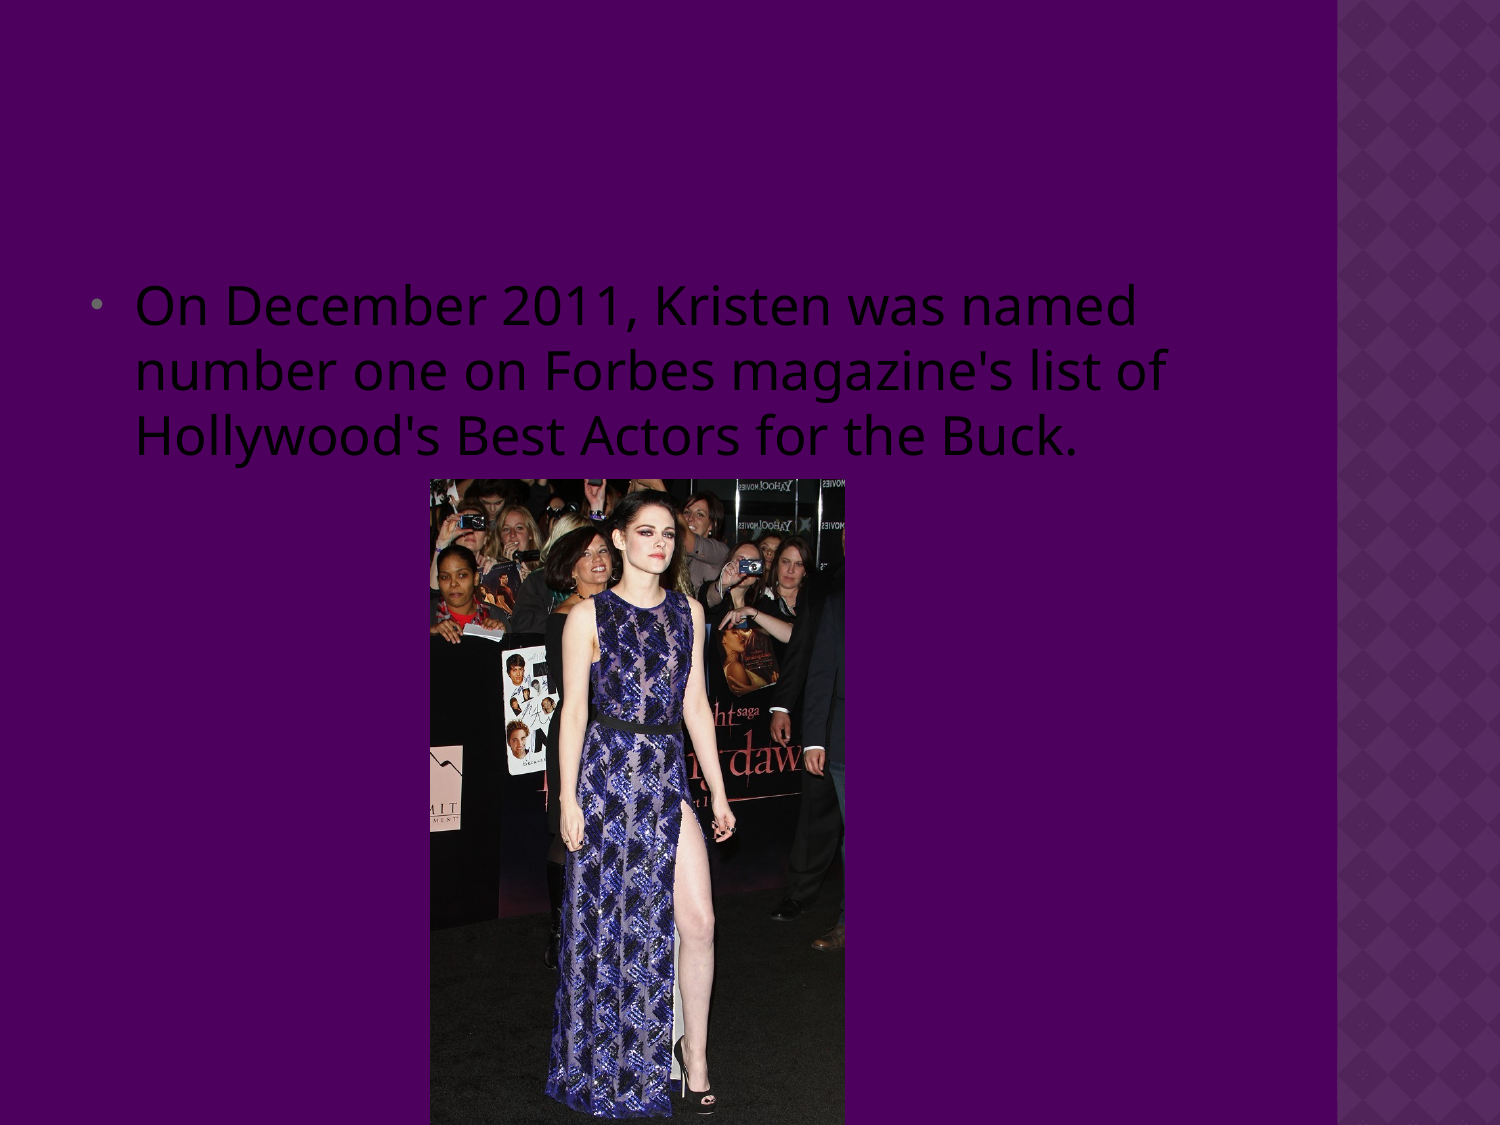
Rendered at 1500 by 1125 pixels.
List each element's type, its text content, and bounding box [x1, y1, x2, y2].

picture [430, 479, 845, 1125]
list On December 2011, Kristen was named number one on Forbes magazine's list of Hollywood's Best Actors for the Buck. [75, 264, 1263, 1060]
